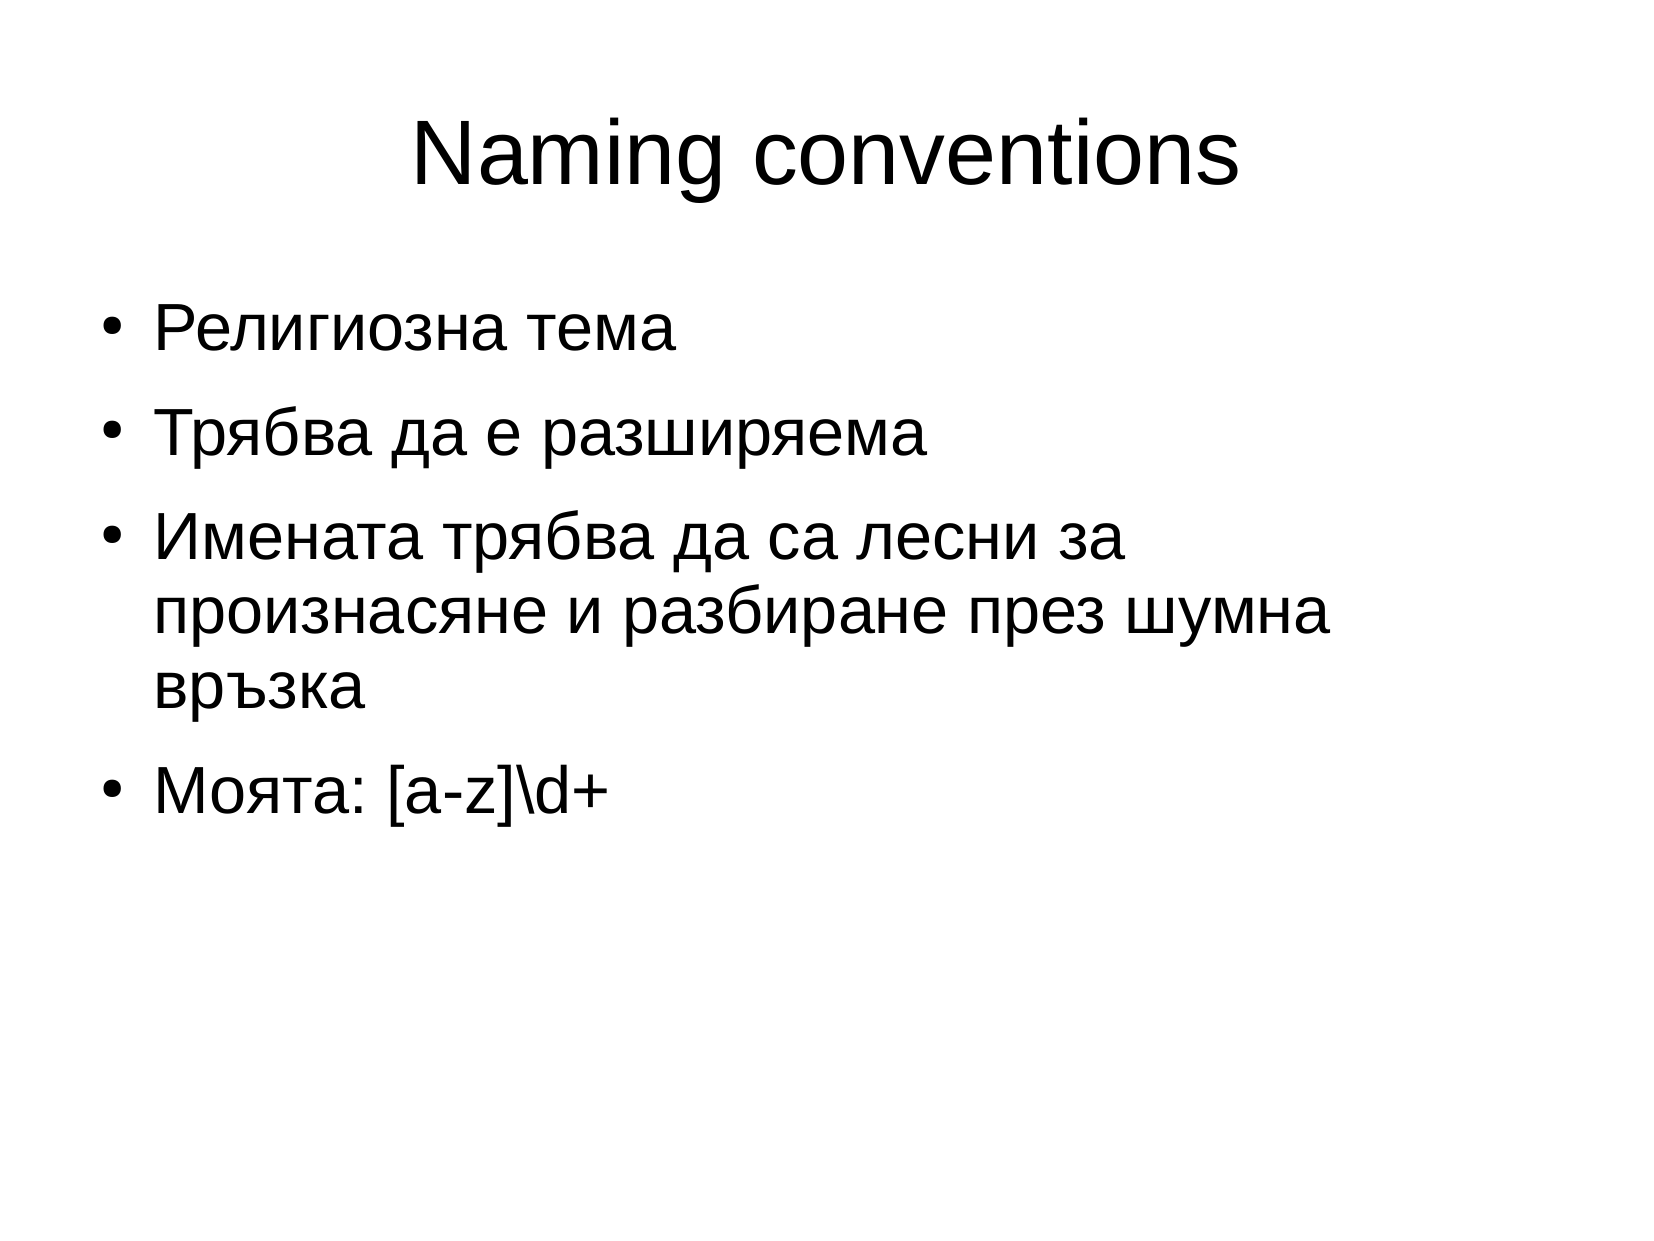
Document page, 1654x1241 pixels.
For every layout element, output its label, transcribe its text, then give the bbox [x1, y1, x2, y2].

list Религиозна тема Трябва да е разширяема Имената трябва да са лесни за произнасяне и разбиране през шумна връзка Моята: [a-z]\d+ [82, 290, 1538, 1010]
title Naming conventions [82, 49, 1571, 257]
